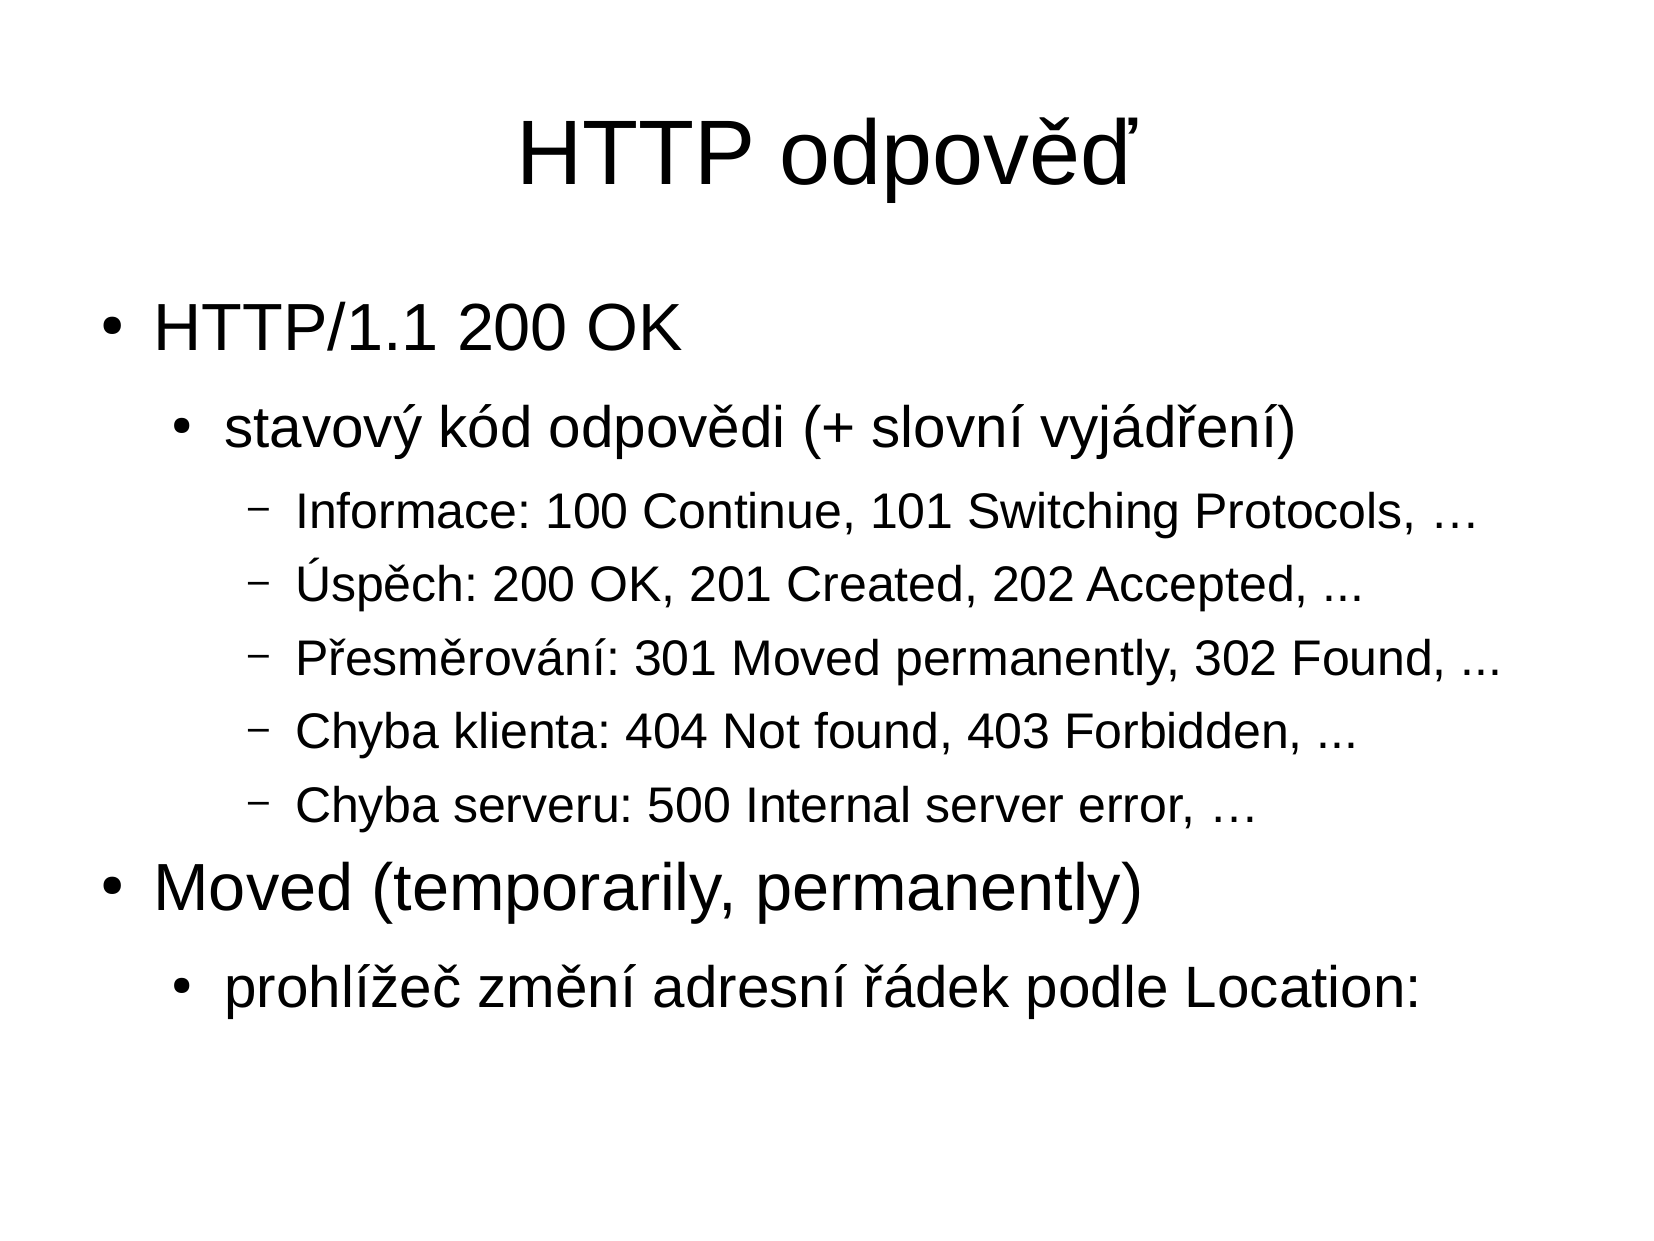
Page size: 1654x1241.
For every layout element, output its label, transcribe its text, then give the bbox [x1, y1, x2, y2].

list HTTP/1.1 200 OK stavový kód odpovědi (+ slovní vyjádření) Informace: 100 Continue, 101 Switching Protocols, … Úspěch: 200 OK, 201 Created, 202 Accepted, ... Přesměrování: 301 Moved permanently, 302 Found, ... Chyba klienta: 404 Not found, 403 Forbidden, ... Chyba serveru: 500 Internal server error, … Moved (temporarily, permanently) prohlížeč změní adresní řádek podle Location: [82, 290, 1571, 1020]
title HTTP odpověď [82, 49, 1571, 257]
